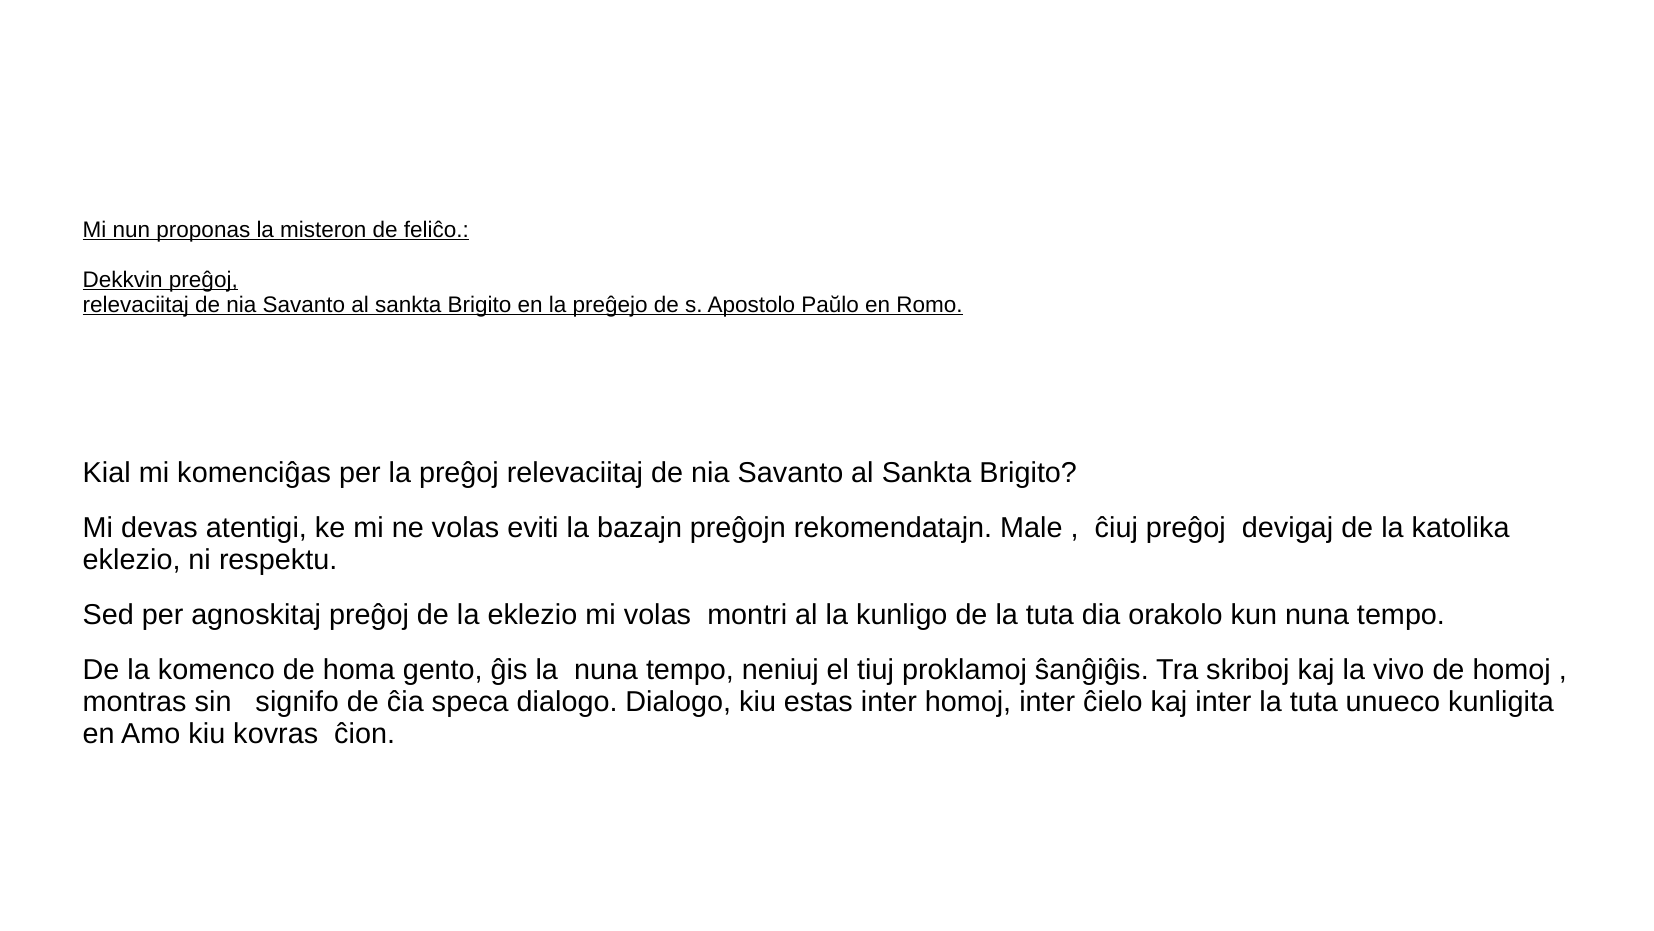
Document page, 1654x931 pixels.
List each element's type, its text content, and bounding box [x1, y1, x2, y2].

list Mi nun proponas la misteron de feliĉo.: Dekkvin preĝoj, relevaciitaj de nia Savanto al sankta Brigito en la preĝejo de s. Apostolo Paŭlo en Romo. Kial mi komenciĝas per la preĝoj relevaciitaj de nia Savanto al Sankta Brigito? Mi devas atentigi, ke mi ne volas eviti la bazajn preĝojn rekomendatajn. Male , ĉiuj preĝoj devigaj de la katolika eklezio, ni respektu. Sed per agnoskitaj preĝoj de la eklezio mi volas montri al la kunligo de la tuta dia orakolo kun nuna tempo. De la komenco de homa gento, ĝis la nuna tempo, neniuj el tiuj proklamoj ŝanĝiĝis. Tra skriboj kaj la vivo de homoj , montras sin signifo de ĉia speca dialogo. Dialogo, kiu estas inter homoj, inter ĉielo kaj inter la tuta unueco kunligita en Amo kiu kovras ĉion. [82, 217, 1571, 758]
